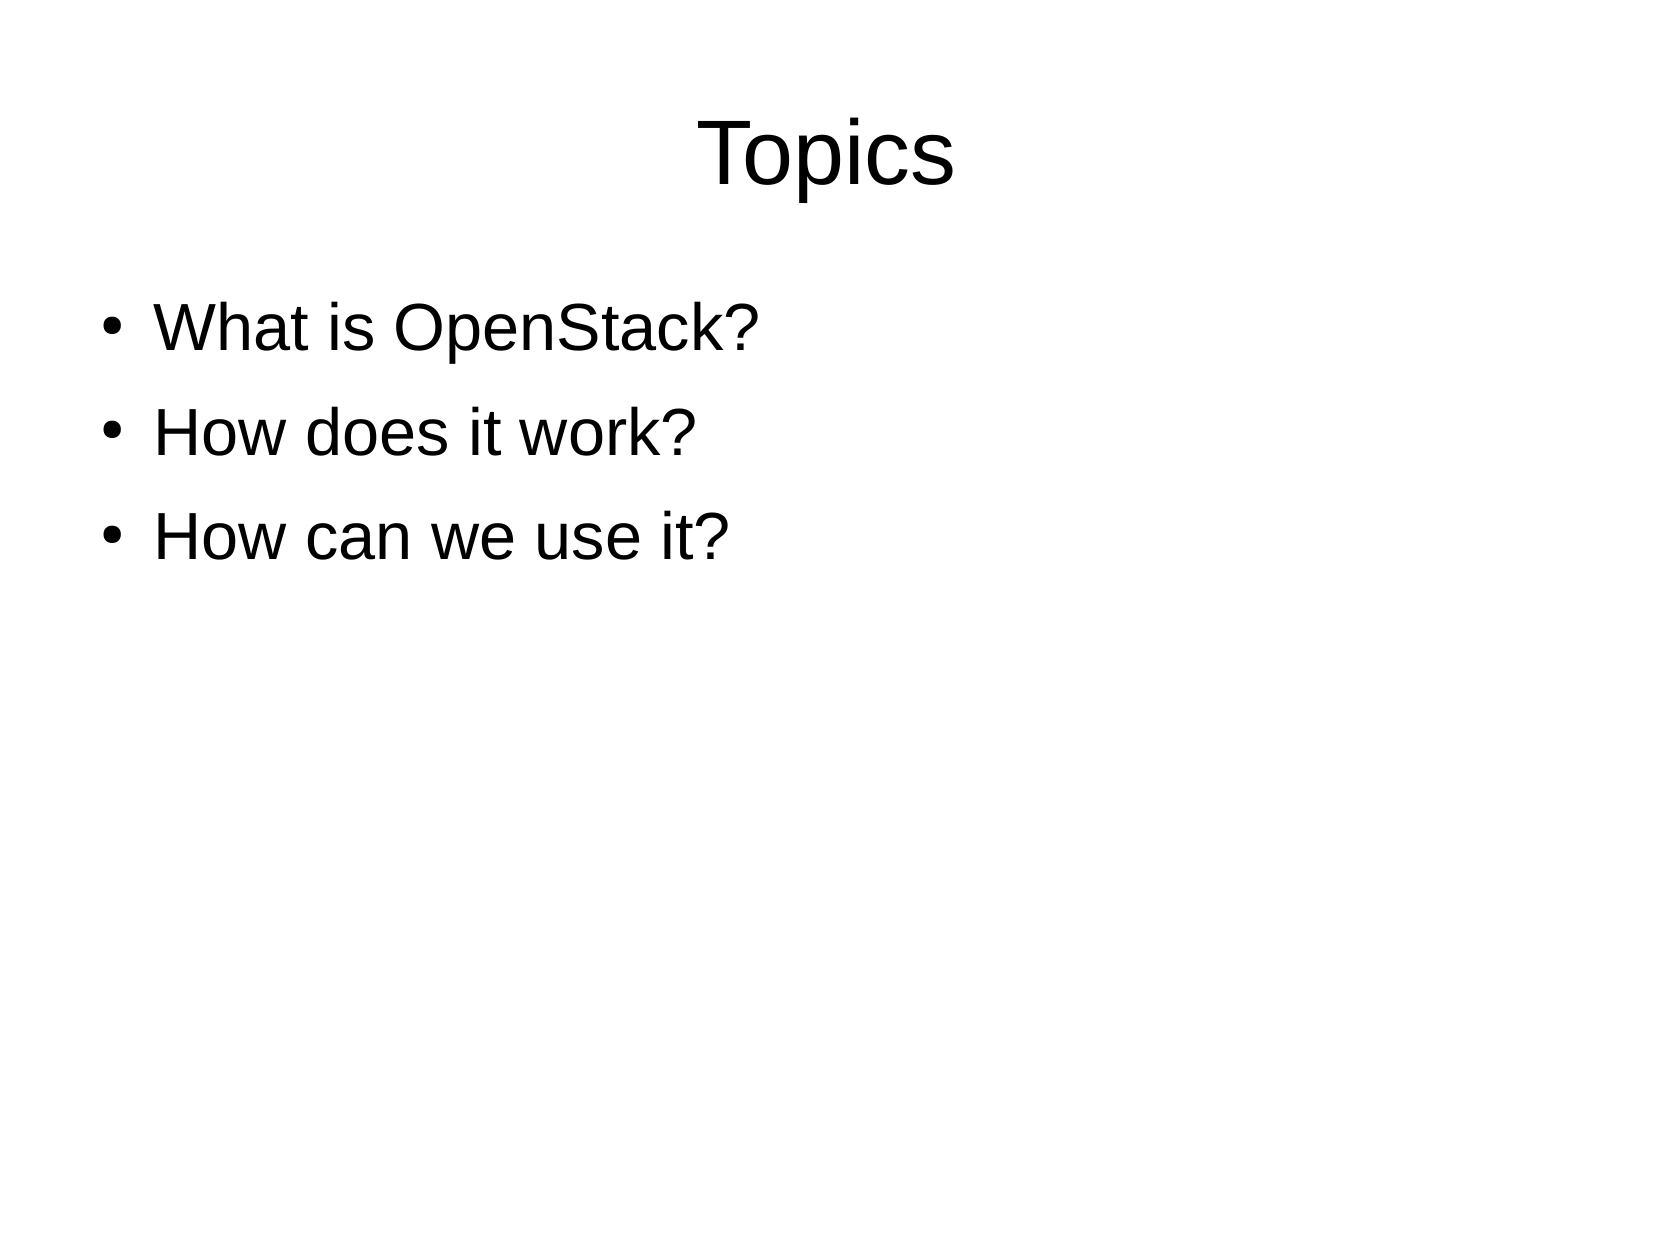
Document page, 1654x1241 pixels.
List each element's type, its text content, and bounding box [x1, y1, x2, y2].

list What is OpenStack? How does it work? How can we use it? [82, 290, 1571, 1010]
title Topics [82, 49, 1571, 257]
